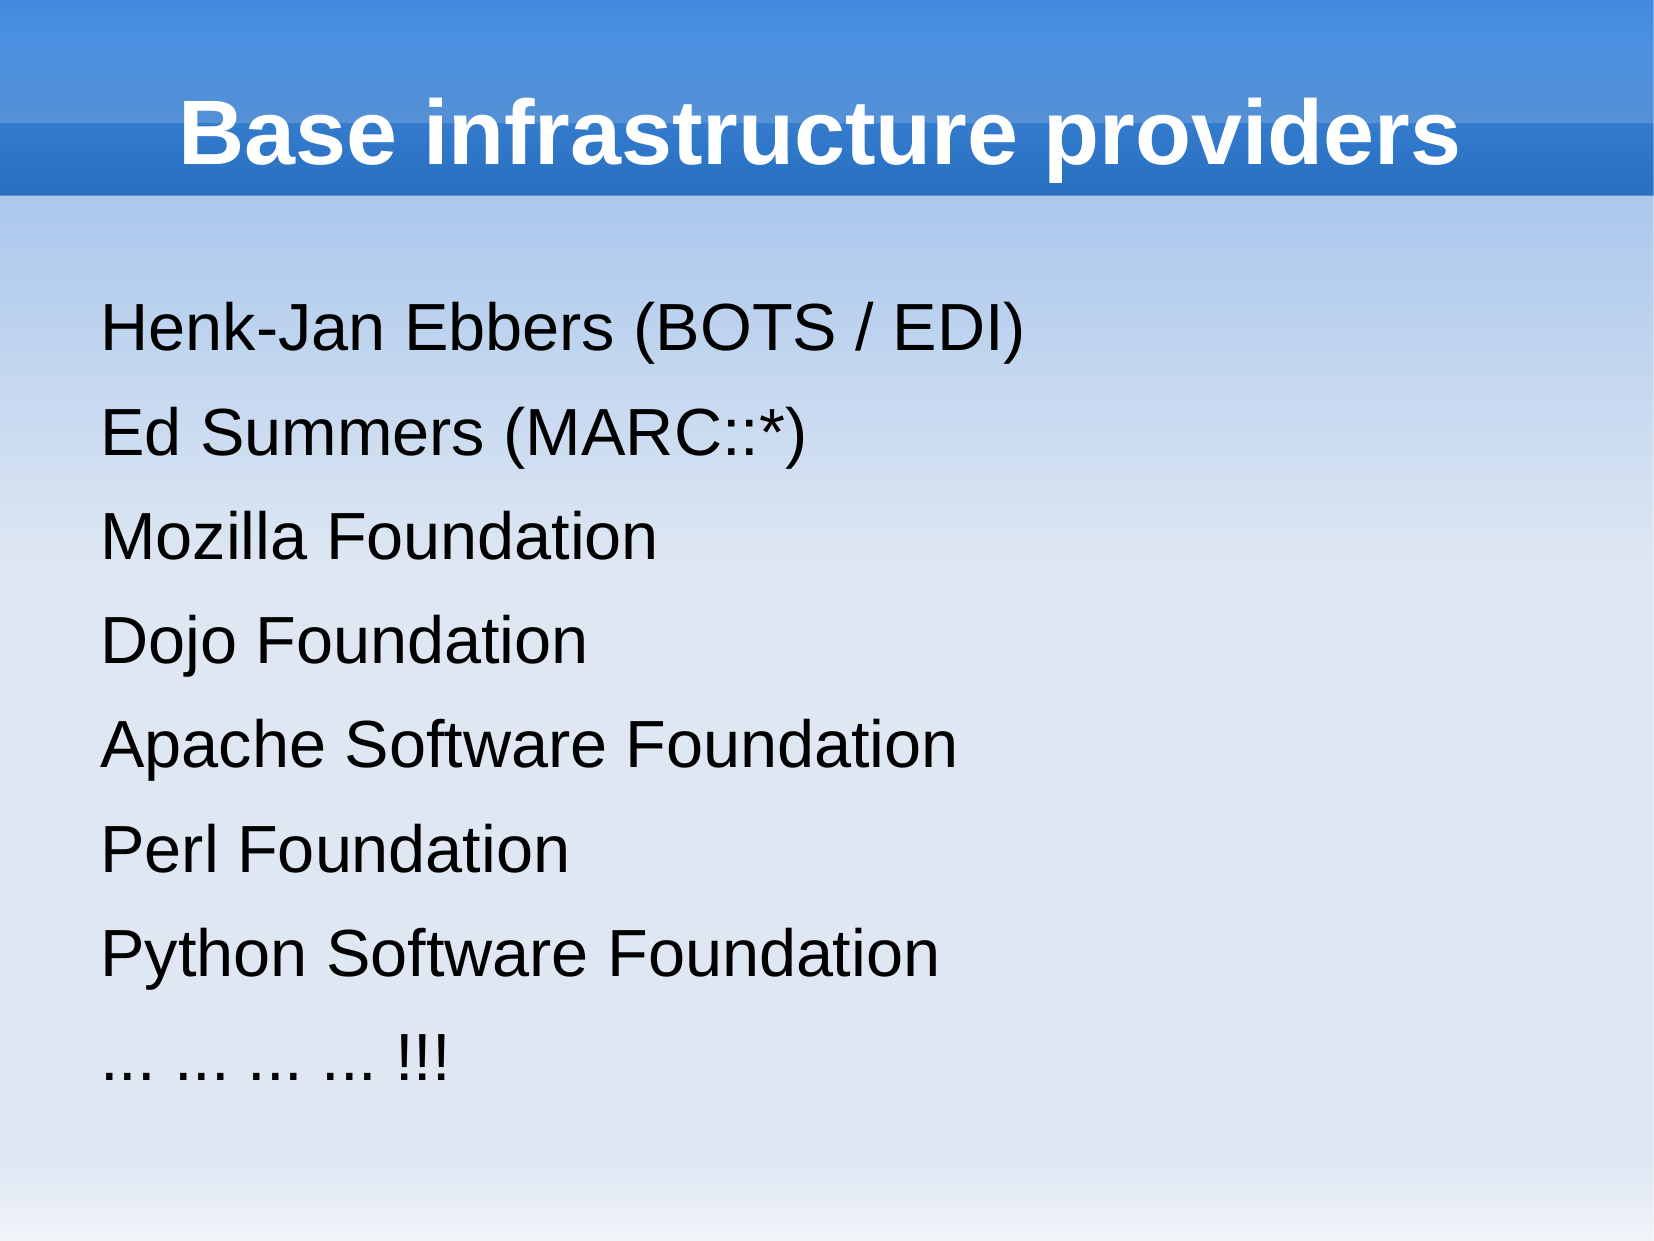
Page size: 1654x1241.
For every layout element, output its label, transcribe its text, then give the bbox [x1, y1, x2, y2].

list Henk-Jan Ebbers (BOTS / EDI) Ed Summers (MARC::*) Mozilla Foundation Dojo Foundation Apache Software Foundation Perl Foundation Python Software Foundation ... ... ... ... !!! [82, 290, 1571, 1162]
picture [0, 0, 1654, 1241]
title Base infrastructure providers [76, 36, 1565, 229]
